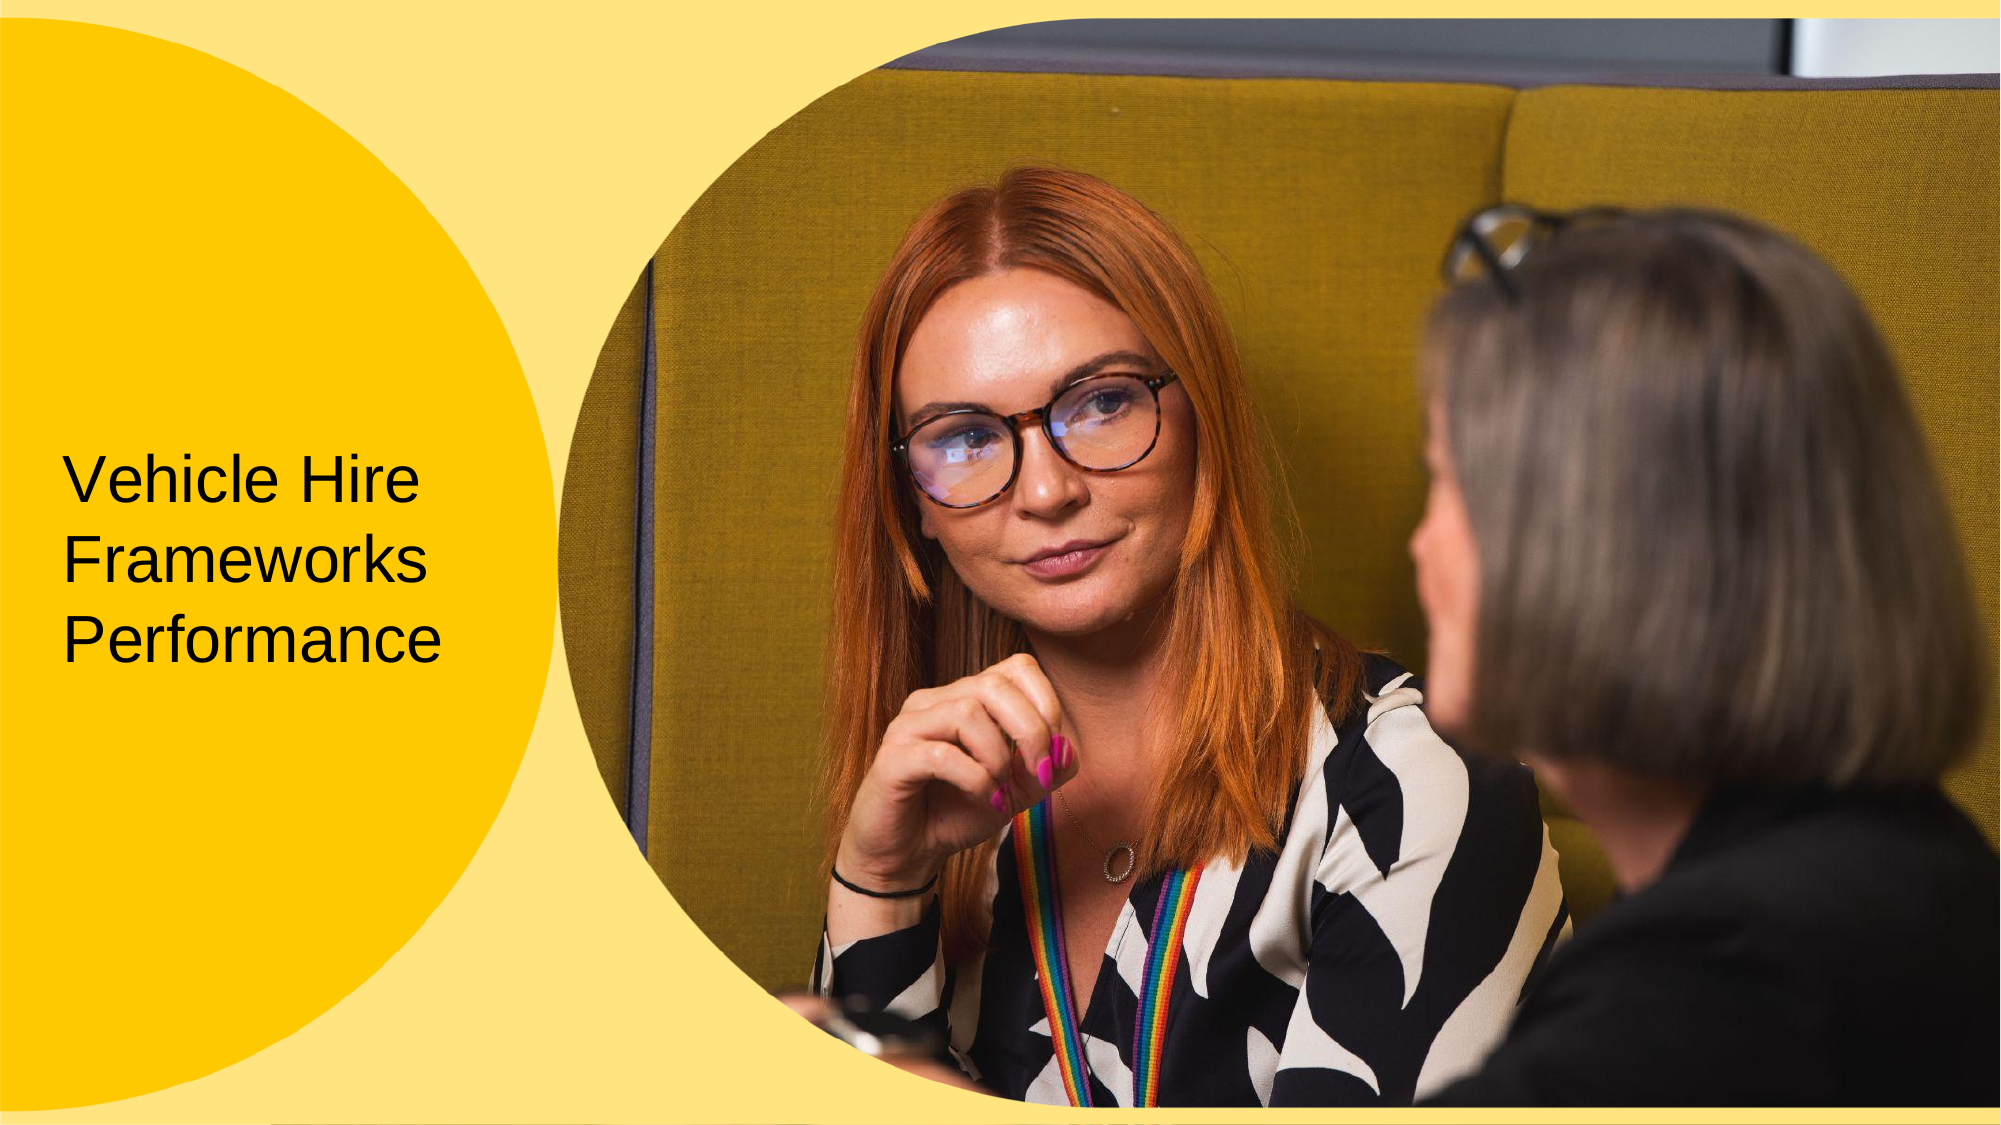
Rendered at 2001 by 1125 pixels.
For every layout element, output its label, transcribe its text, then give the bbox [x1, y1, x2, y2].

text_box Vehicle Hire Frameworks Performance [42, 405, 532, 706]
